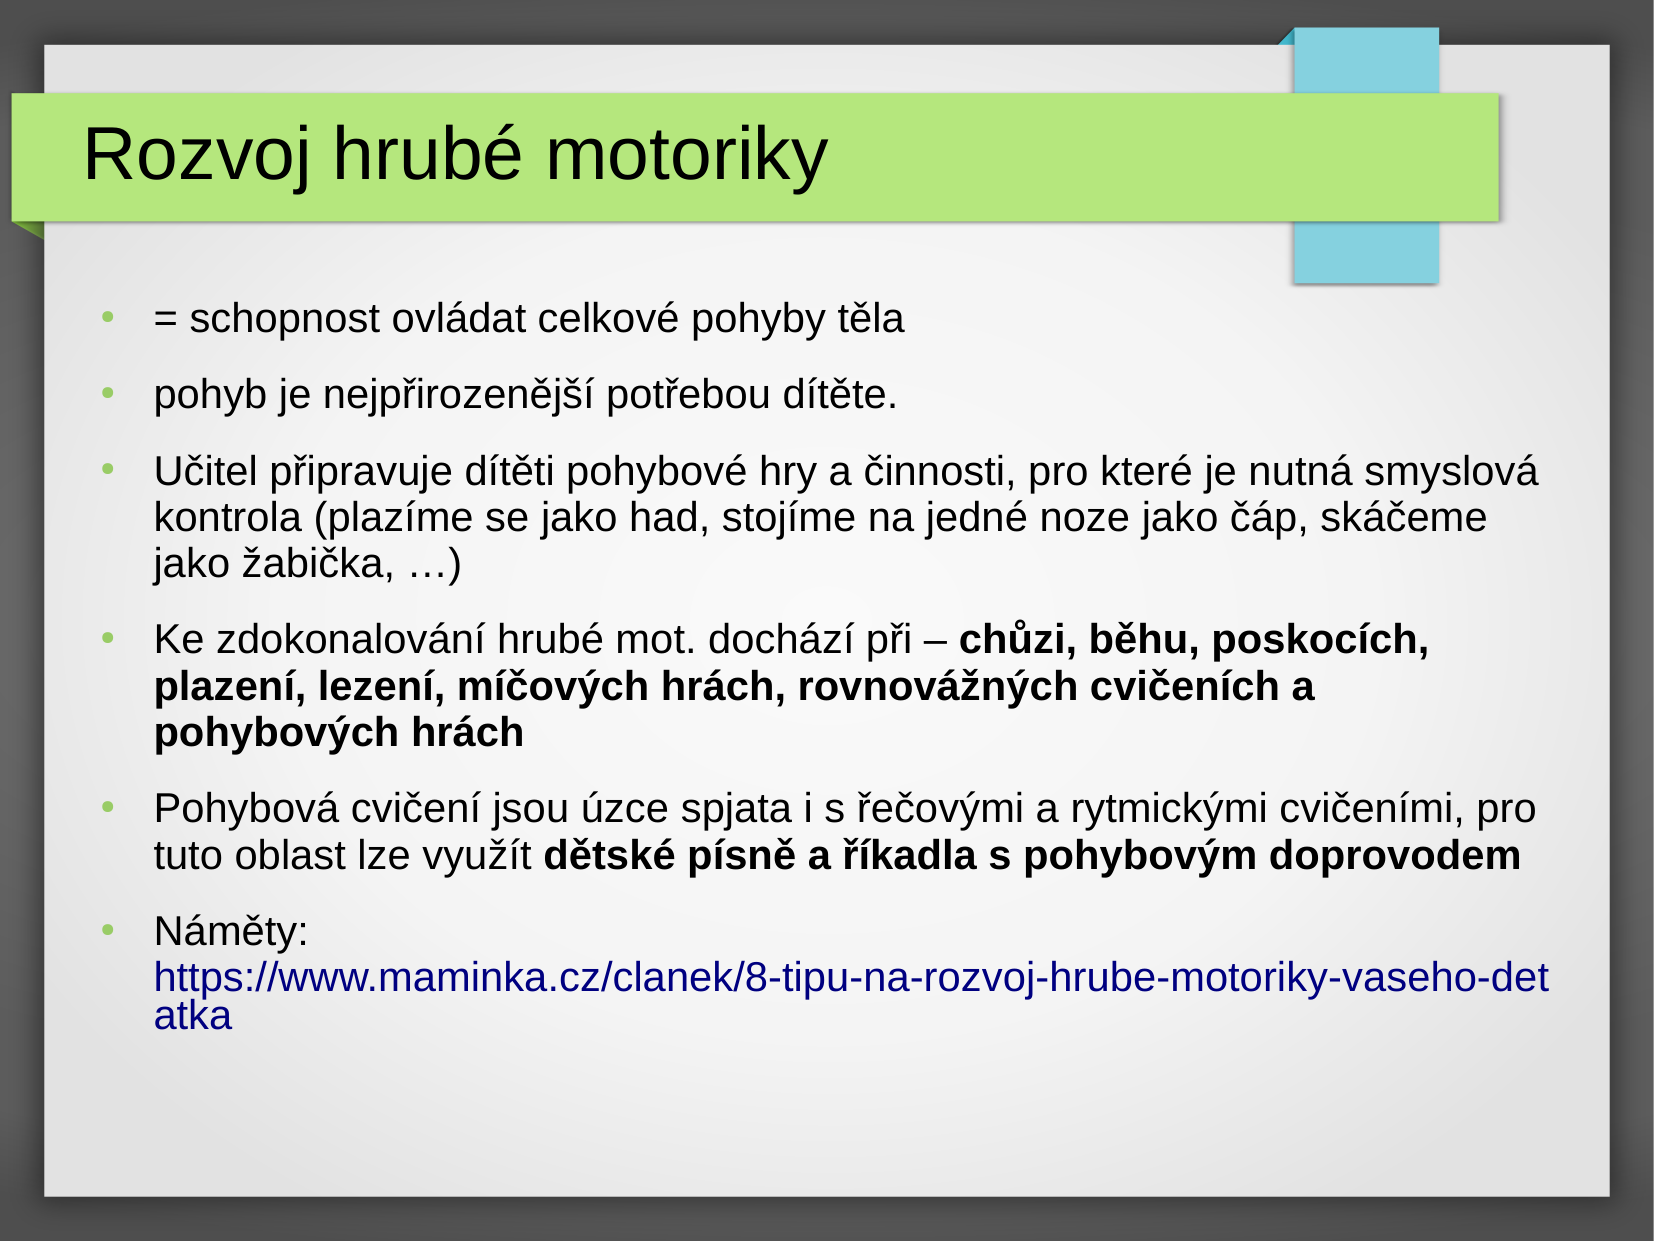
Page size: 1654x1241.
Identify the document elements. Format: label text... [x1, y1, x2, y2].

list = schopnost ovládat celkové pohyby těla pohyb je nejpřirozenější potřebou dítěte. Učitel připravuje dítěti pohybové hry a činnosti, pro které je nutná smyslová kontrola (plazíme se jako had, stojíme na jedné noze jako čáp, skáčeme jako žabička, …) Ke zdokonalování hrubé mot. dochází při – chůzi, běhu, poskocích, plazení, lezení, míčových hrách, rovnovážných cvičeních a pohybových hrách Pohybová cvičení jsou úzce spjata i s řečovými a rytmickými cvičeními, pro tuto oblast lze využít dětské písně a říkadla s pohybovým doprovodem Náměty: https://www.maminka.cz/clanek/8-tipu-na-rozvoj-hrube-motoriky-vaseho-detatka [82, 295, 1571, 1015]
picture [0, 0, 1654, 1241]
title Rozvoj hrubé motoriky [82, 94, 1264, 213]
